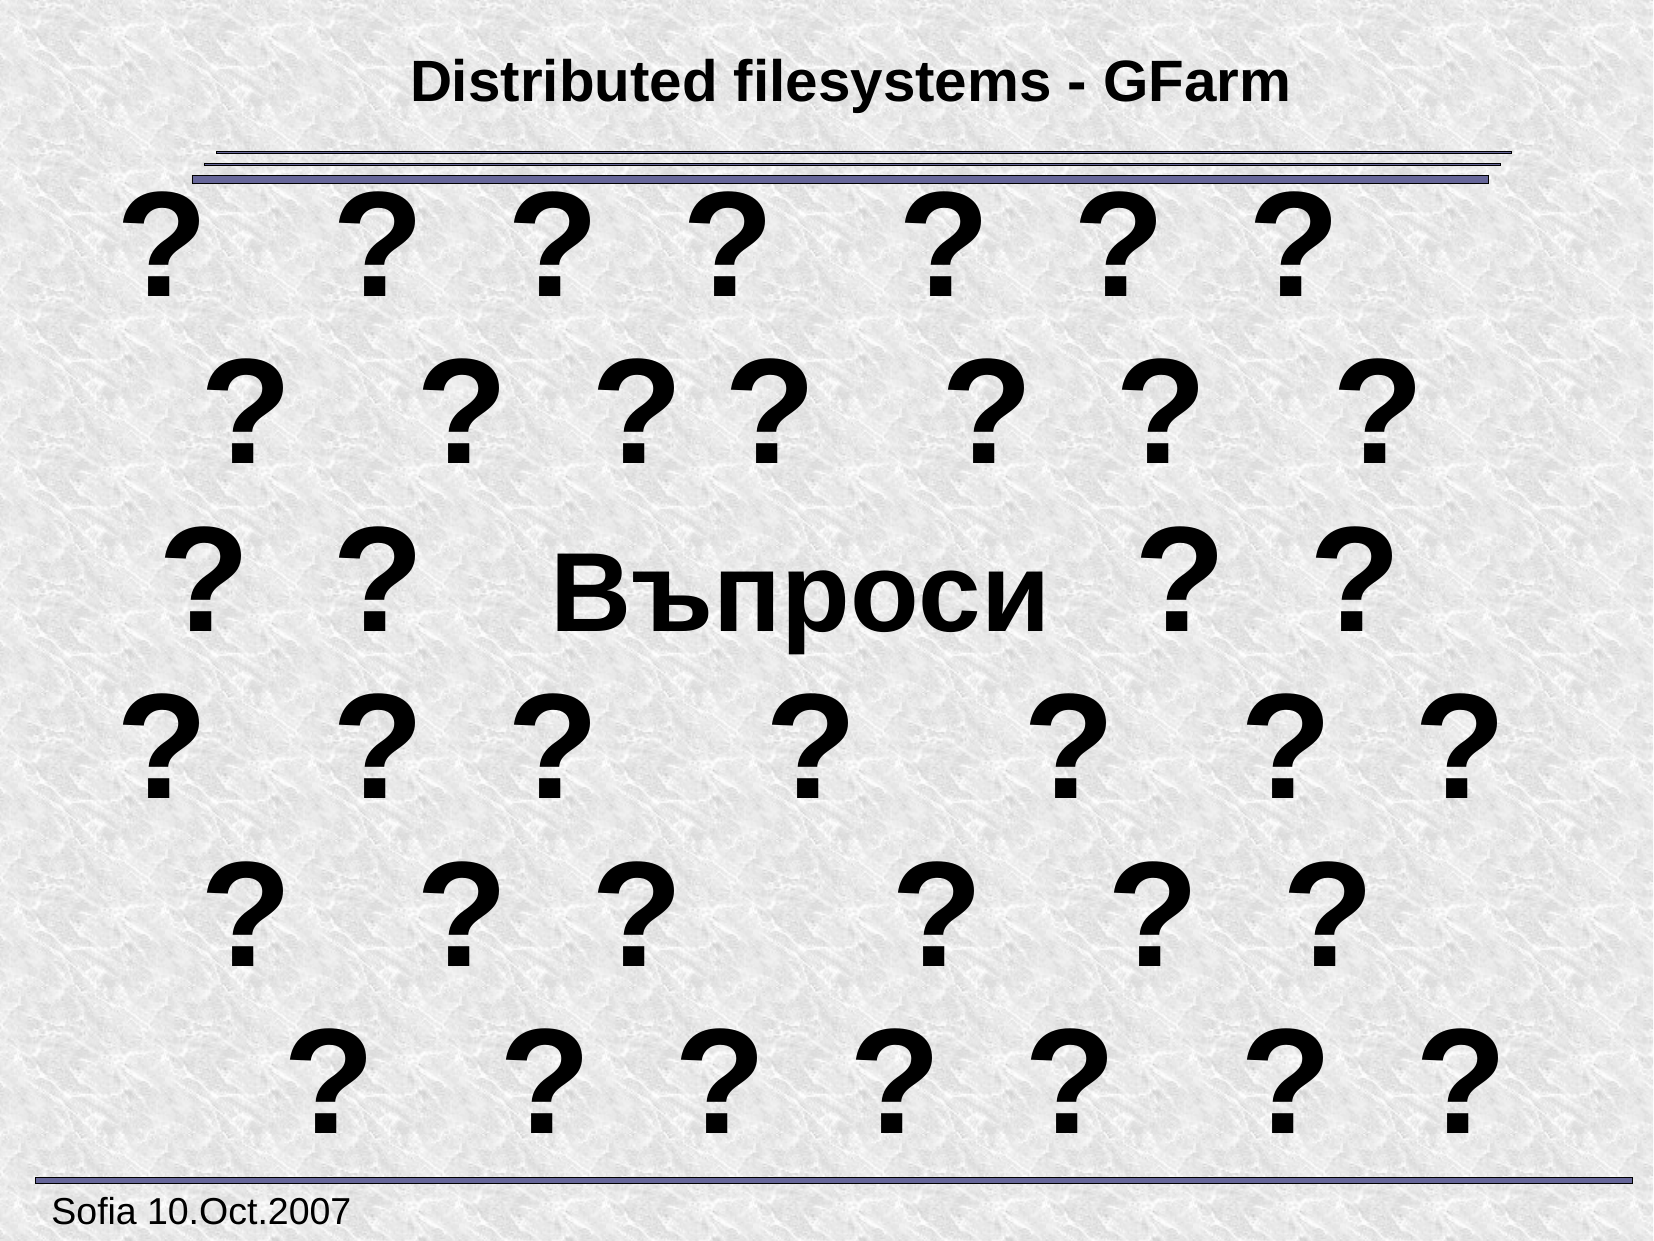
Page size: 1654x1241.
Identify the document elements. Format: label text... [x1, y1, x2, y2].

picture [0, 0, 1654, 1241]
text_box [35, 1177, 101, 1184]
text_box ? ? ? ? ? ? ? ? ? ? ? ? ? ? ? ? Въпроси ? ? ? ? ? ? ? ? ? ? ? ? ? ? ? ? ? ? ? ? ? ? [101, 153, 1544, 1217]
text_box Sofia 10.Oct.2007 [36, 1183, 389, 1241]
text_box Distributed filesystems - GFarm [395, 41, 1399, 125]
text_box [1544, 1177, 1633, 1184]
